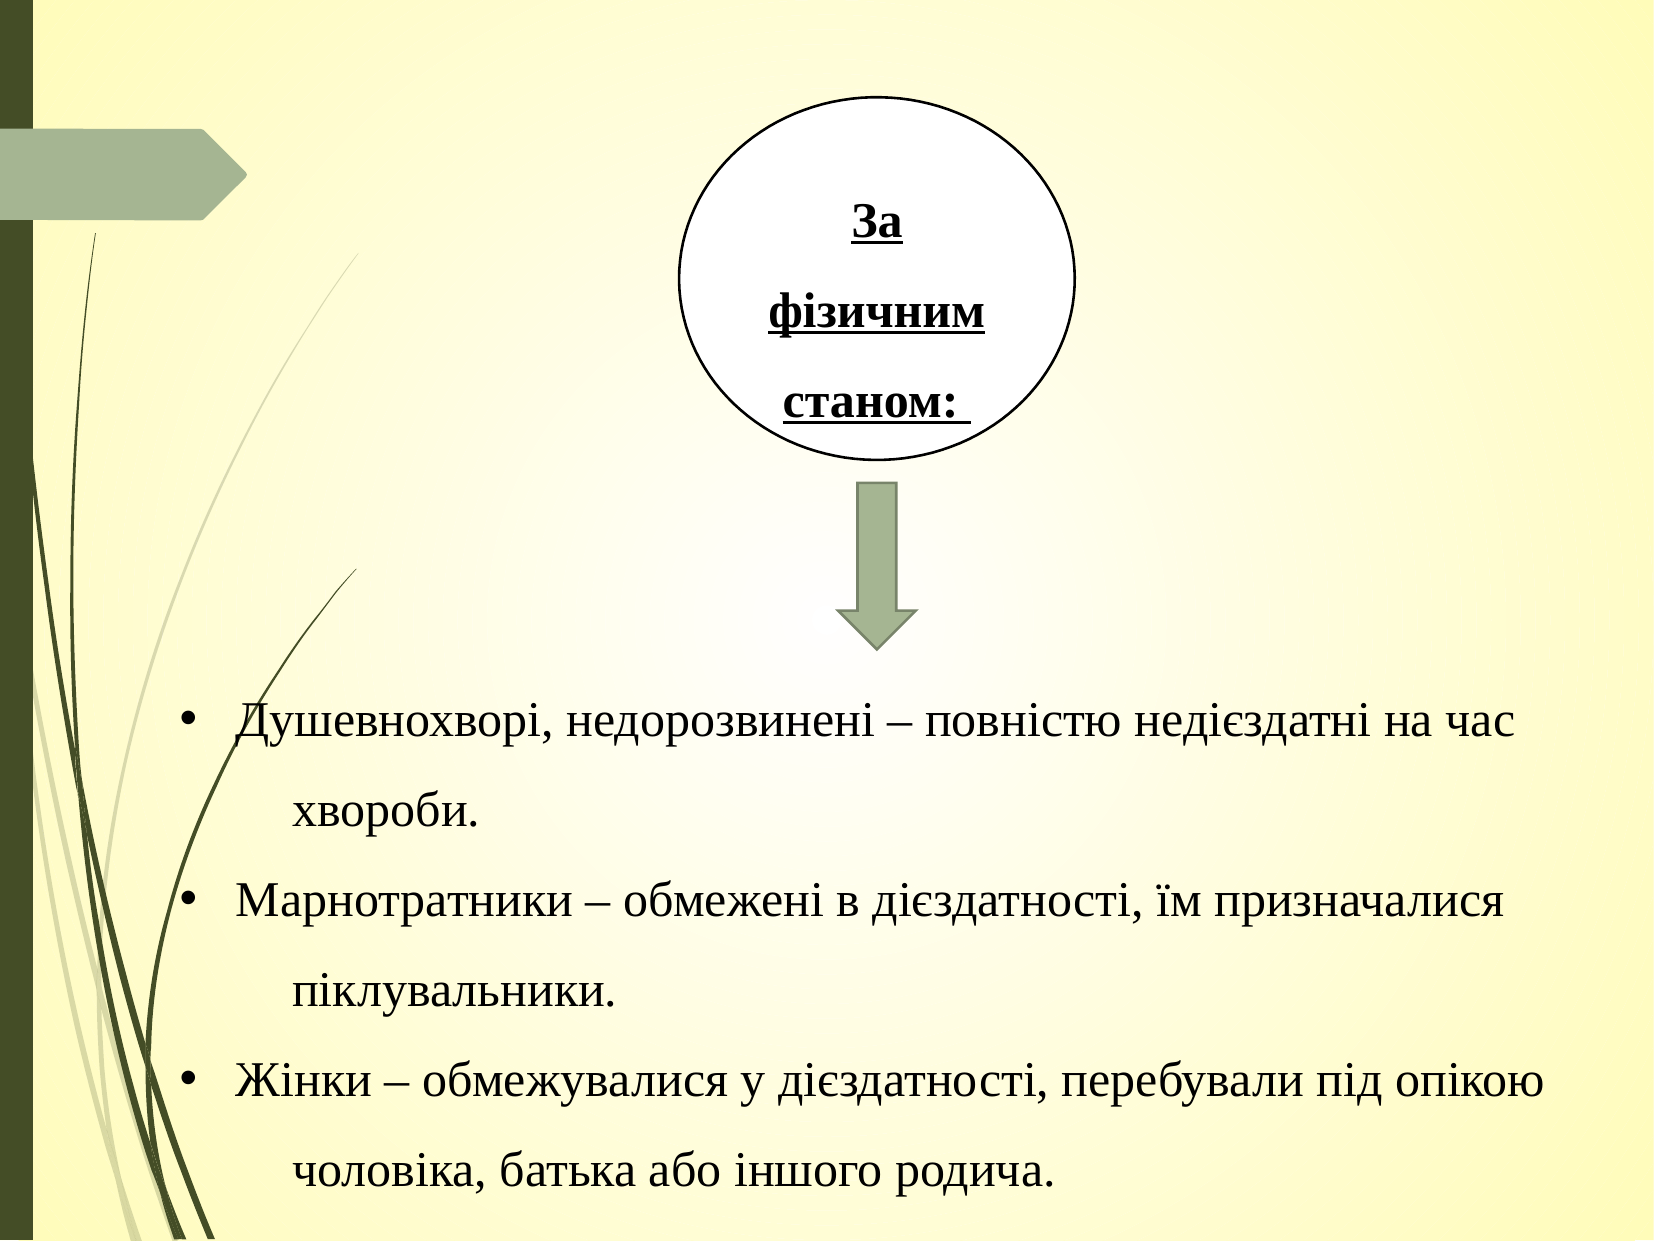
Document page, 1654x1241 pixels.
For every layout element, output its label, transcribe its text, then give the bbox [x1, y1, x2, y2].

text_box За фізичним станом: [679, 97, 1075, 460]
text_box [838, 482, 916, 649]
text_box Душевнохворі, недорозвинені – повністю недієздатні на час хвороби. Марнотратники – обмежені в дієздатності, їм призначалися піклувальники. Жінки – обмежувалися у дієздатності, перебували під опікою чоловіка, батька або іншого родича. [165, 649, 1619, 1241]
